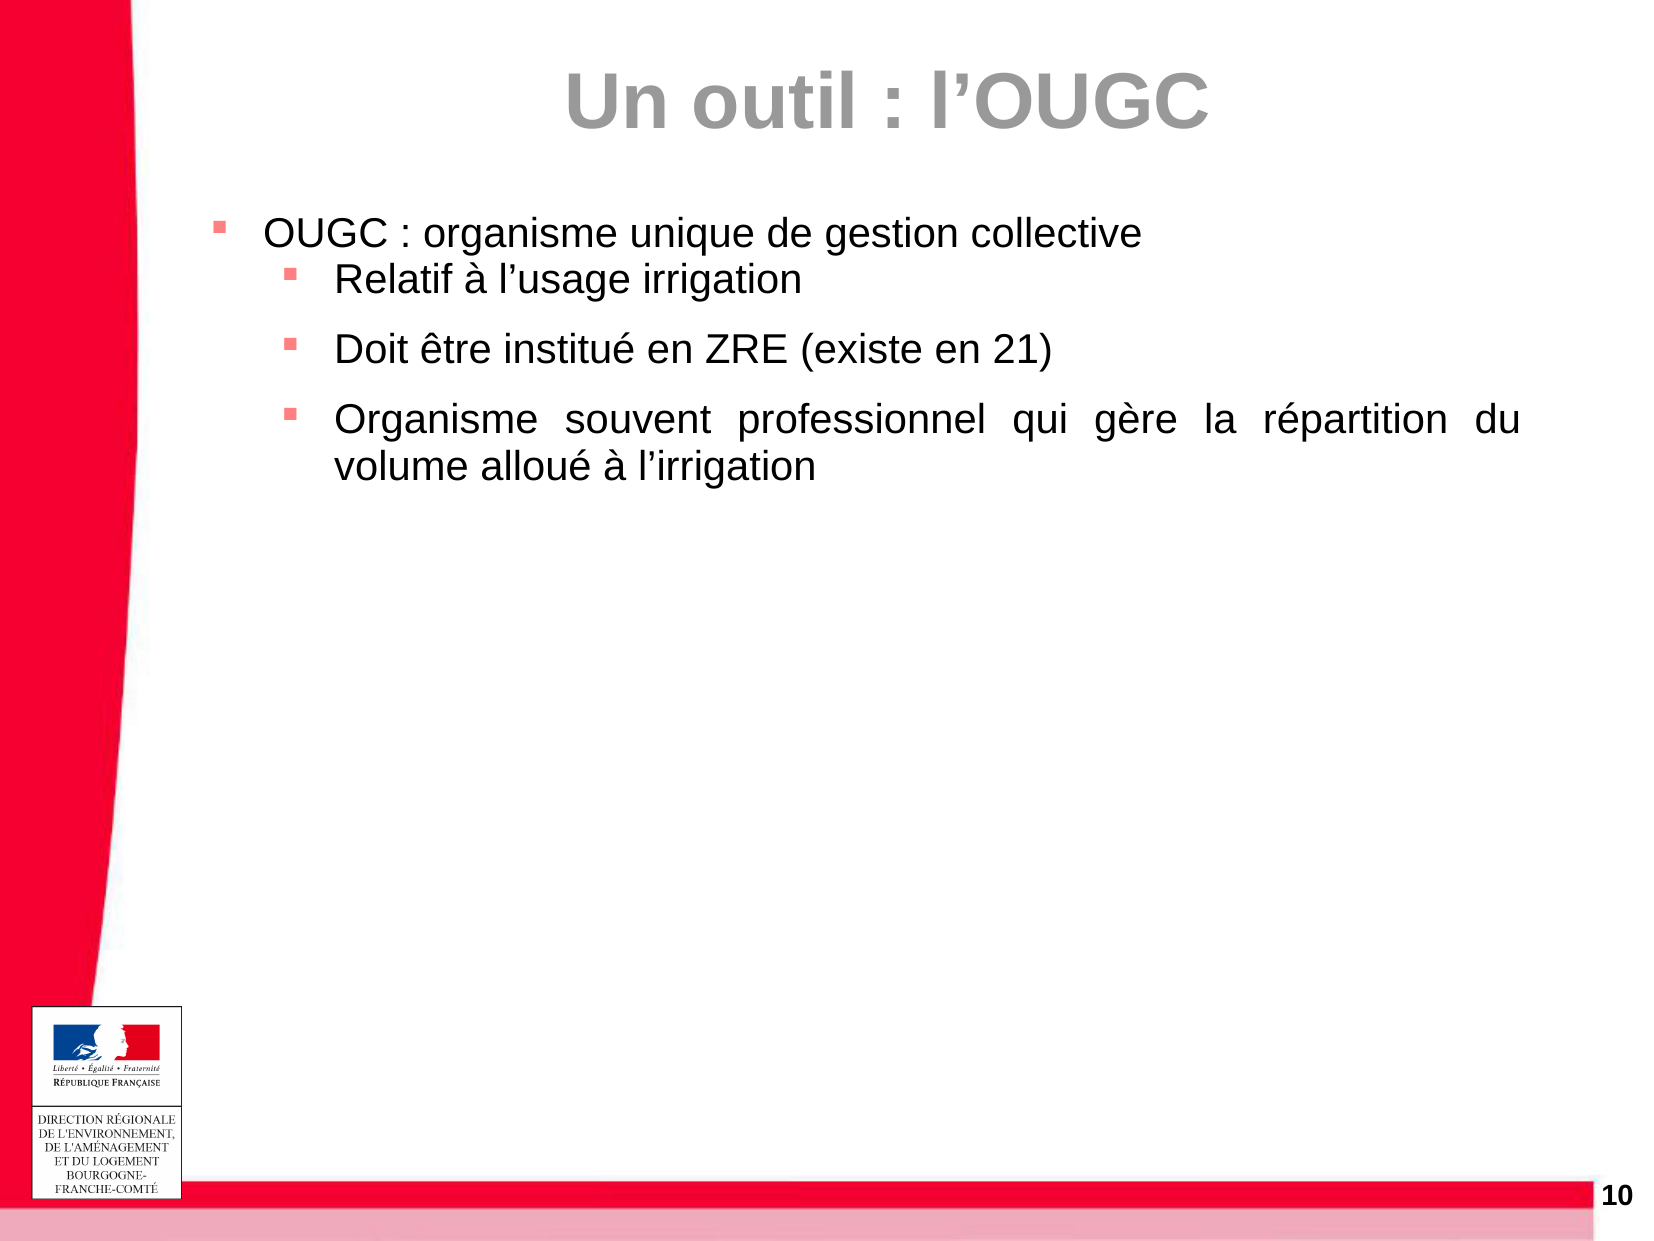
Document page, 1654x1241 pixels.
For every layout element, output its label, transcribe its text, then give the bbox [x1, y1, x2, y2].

picture [0, 0, 1653, 1241]
list OUGC : organisme unique de gestion collective Relatif à l’usage irrigation Doit être institué en ZRE (existe en 21) Organisme souvent professionnel qui gère la répartition du volume alloué à l’irrigation [192, 209, 1522, 1241]
title Un outil : l’OUGC [143, 28, 1633, 175]
